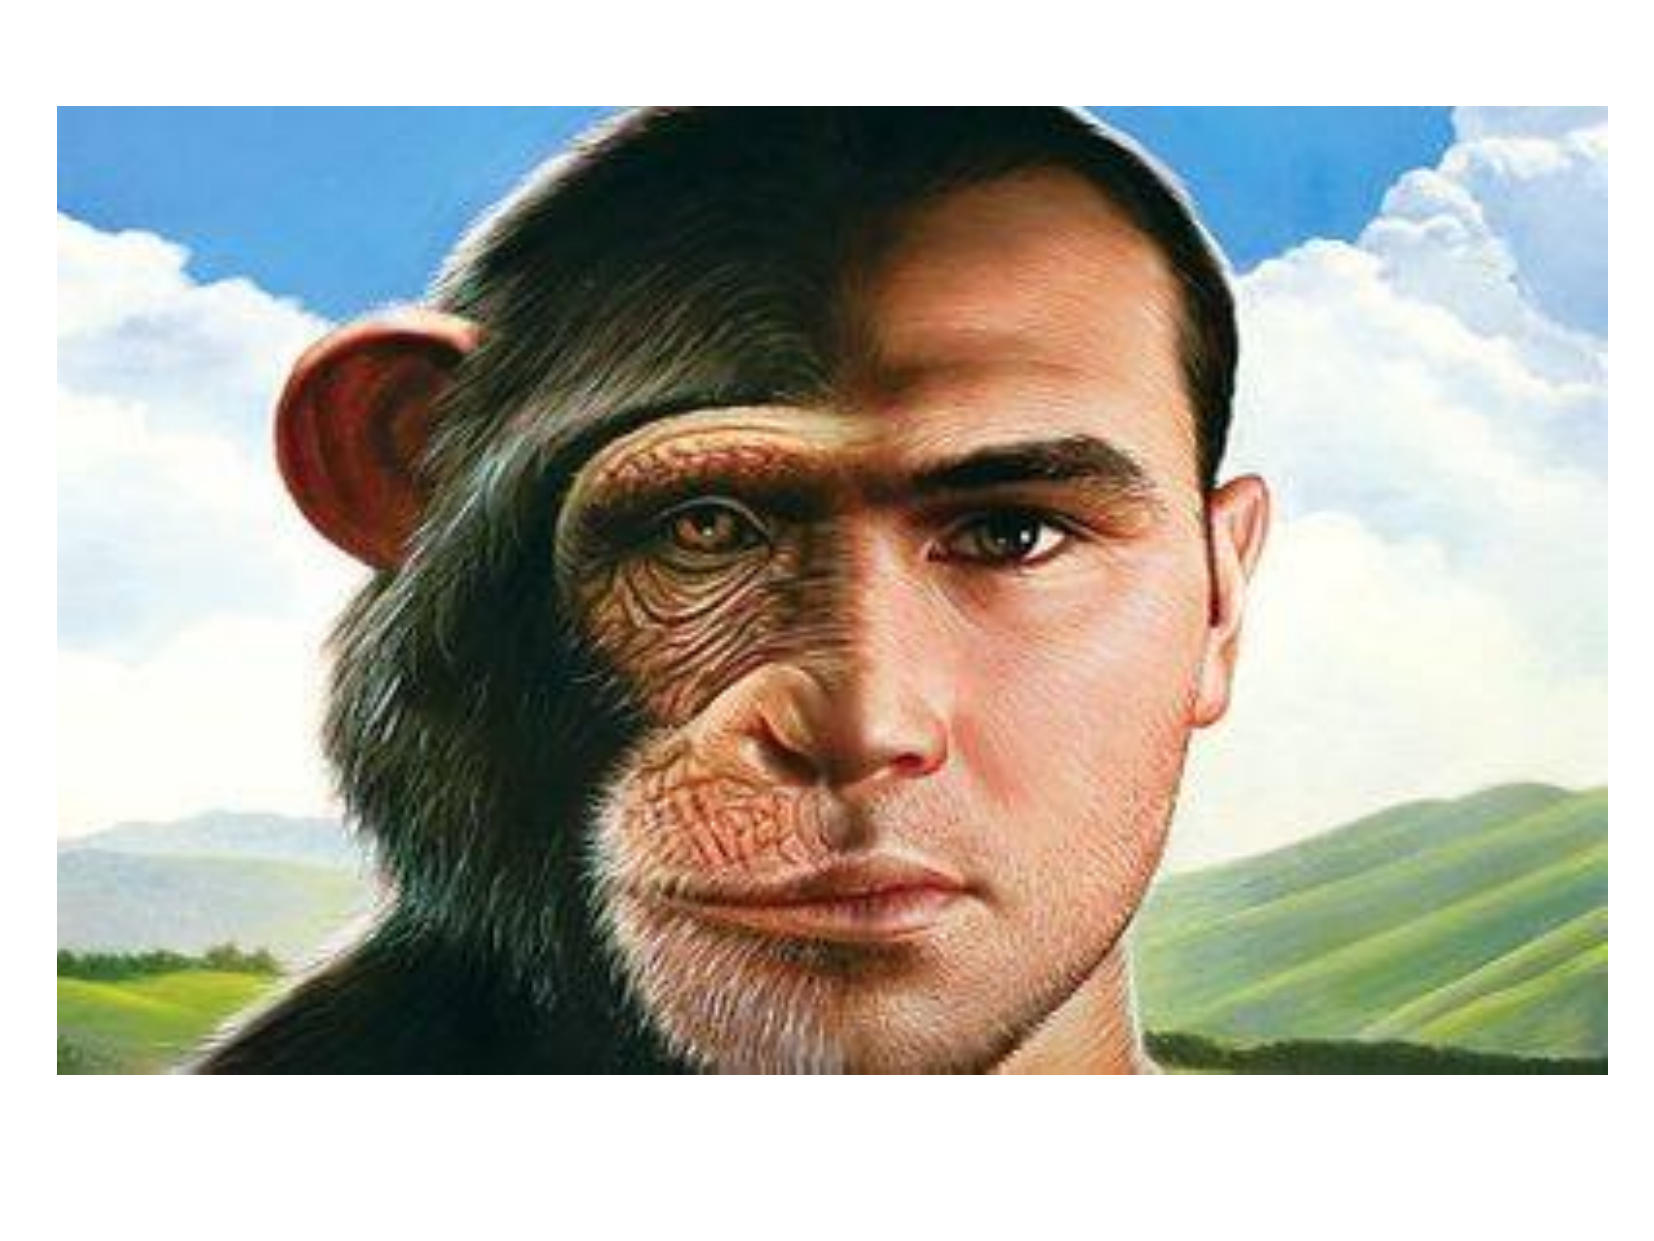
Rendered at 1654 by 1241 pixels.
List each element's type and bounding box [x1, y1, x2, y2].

picture [57, 106, 1608, 1075]
